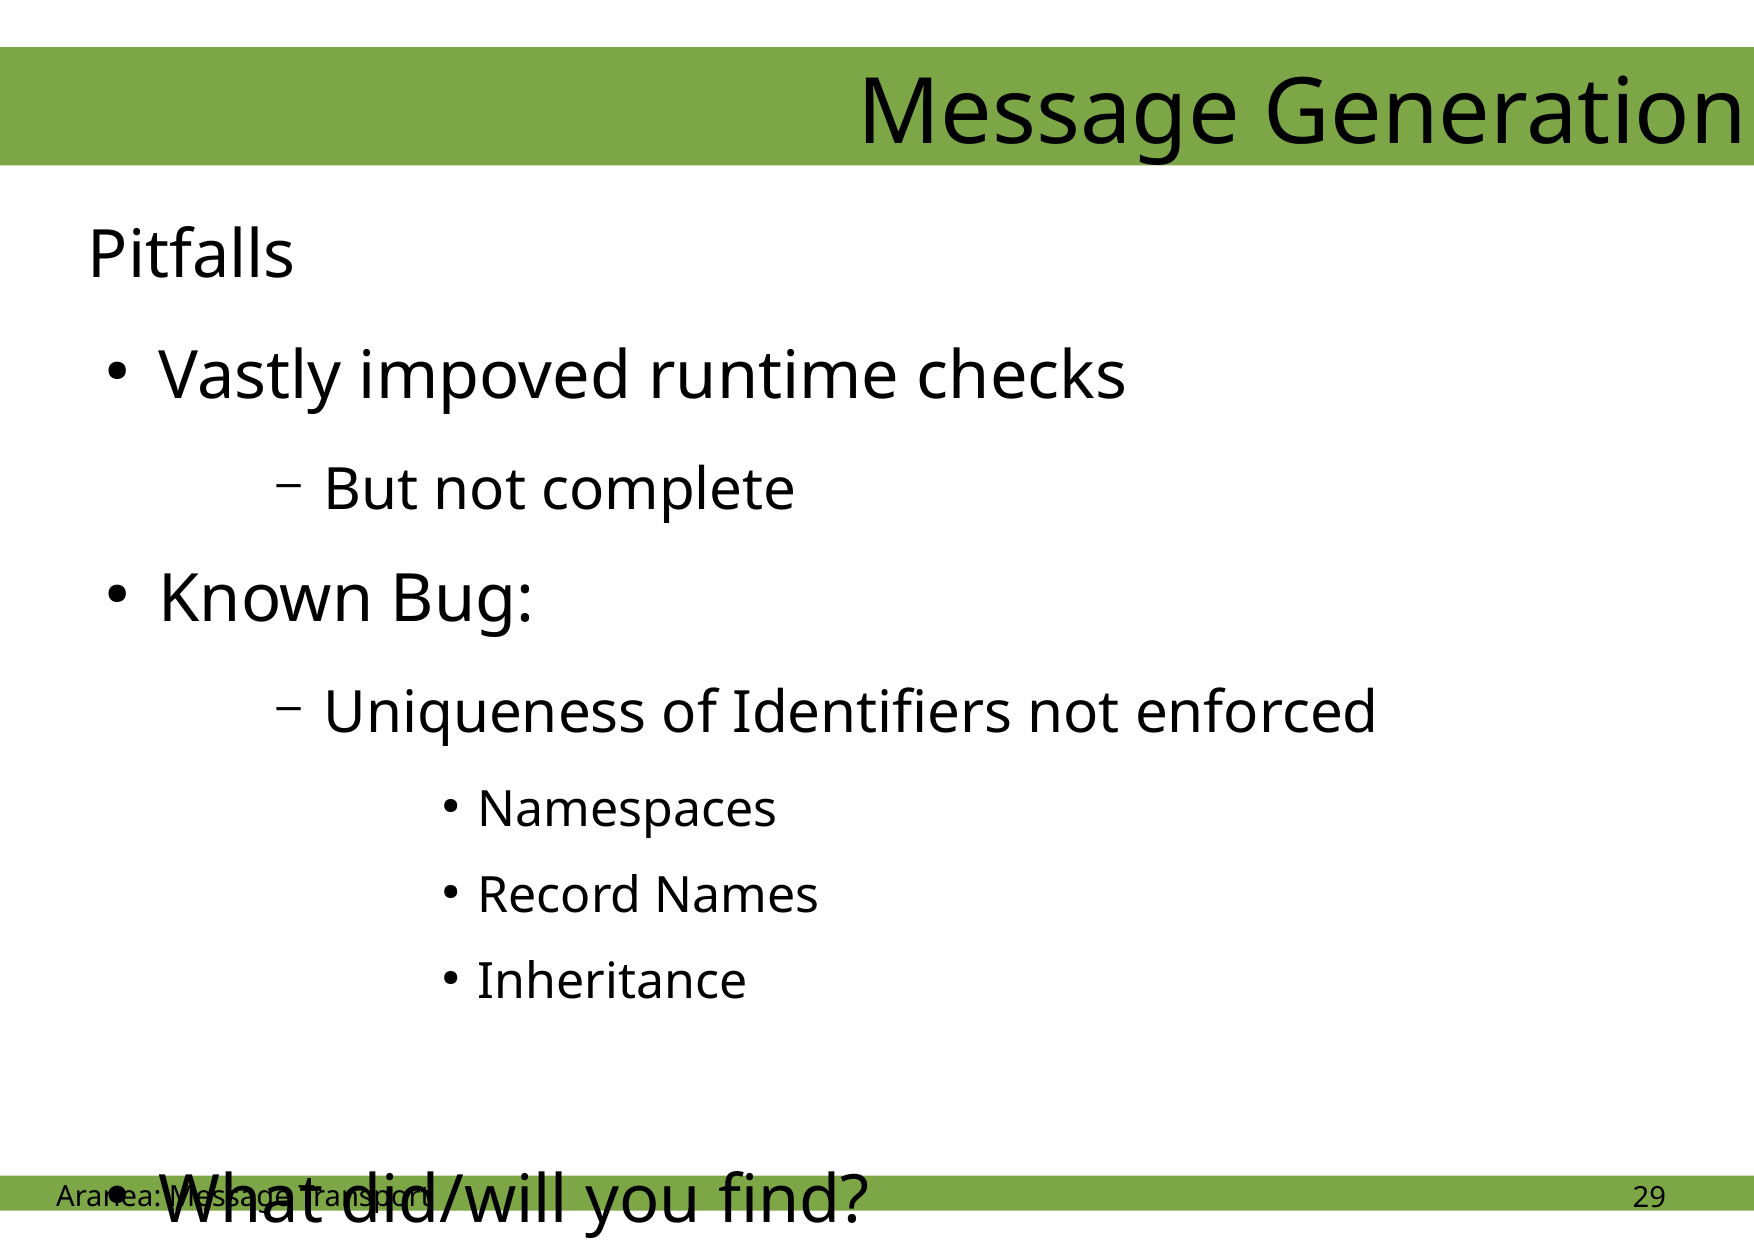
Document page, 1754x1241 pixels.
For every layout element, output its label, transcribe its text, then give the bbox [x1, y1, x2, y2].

title Message Generation [0, 54, 1748, 162]
list Pitfalls Vastly impoved runtime checks But not complete Known Bug: Uniqueness of Identifiers not enforced Namespaces Record Names Inheritance What did/will you find? [87, 206, 1667, 1125]
